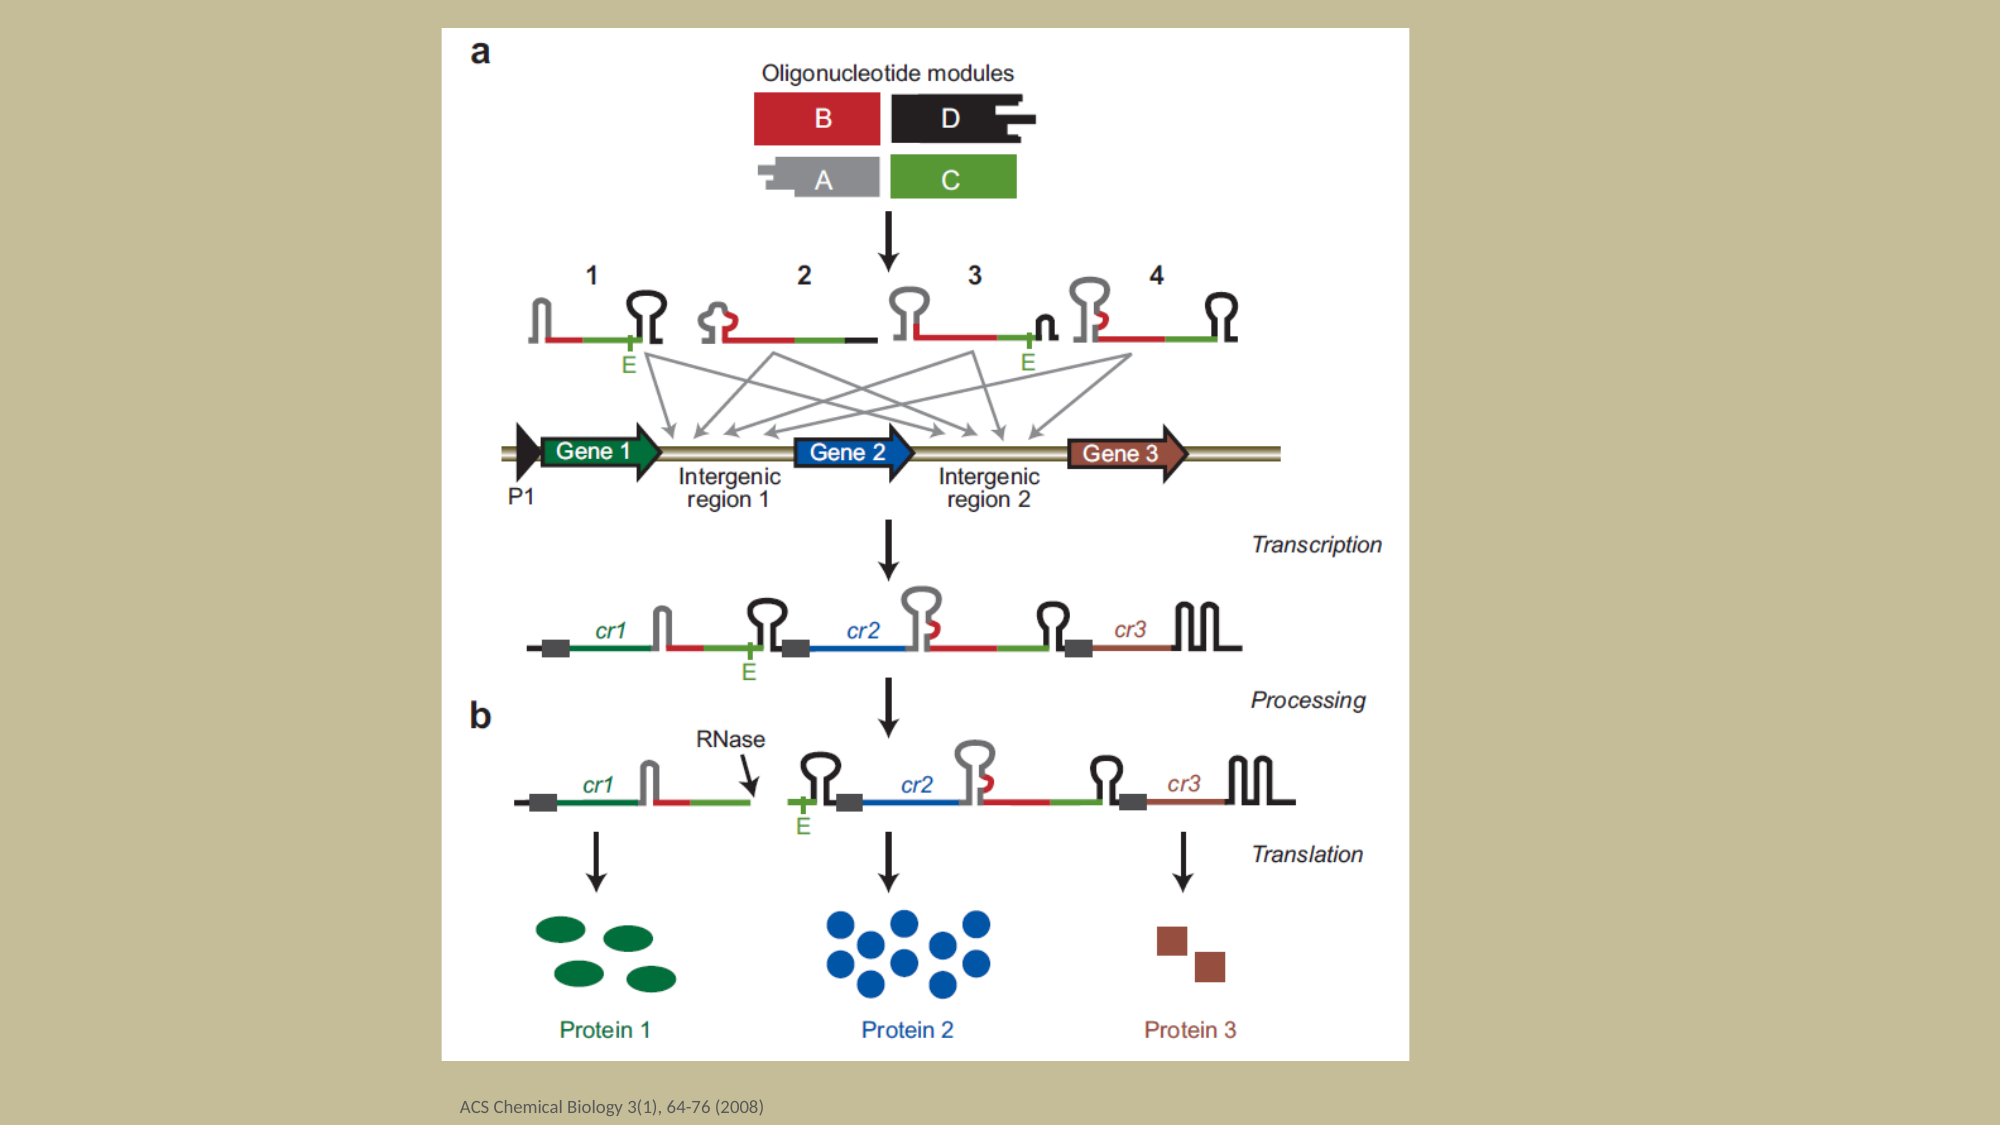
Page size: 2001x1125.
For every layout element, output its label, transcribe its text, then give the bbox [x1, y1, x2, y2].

text_box ACS Chemical Biology 3(1), 64-76 (2008) [441, 1087, 779, 1125]
picture [441, 28, 1410, 1061]
